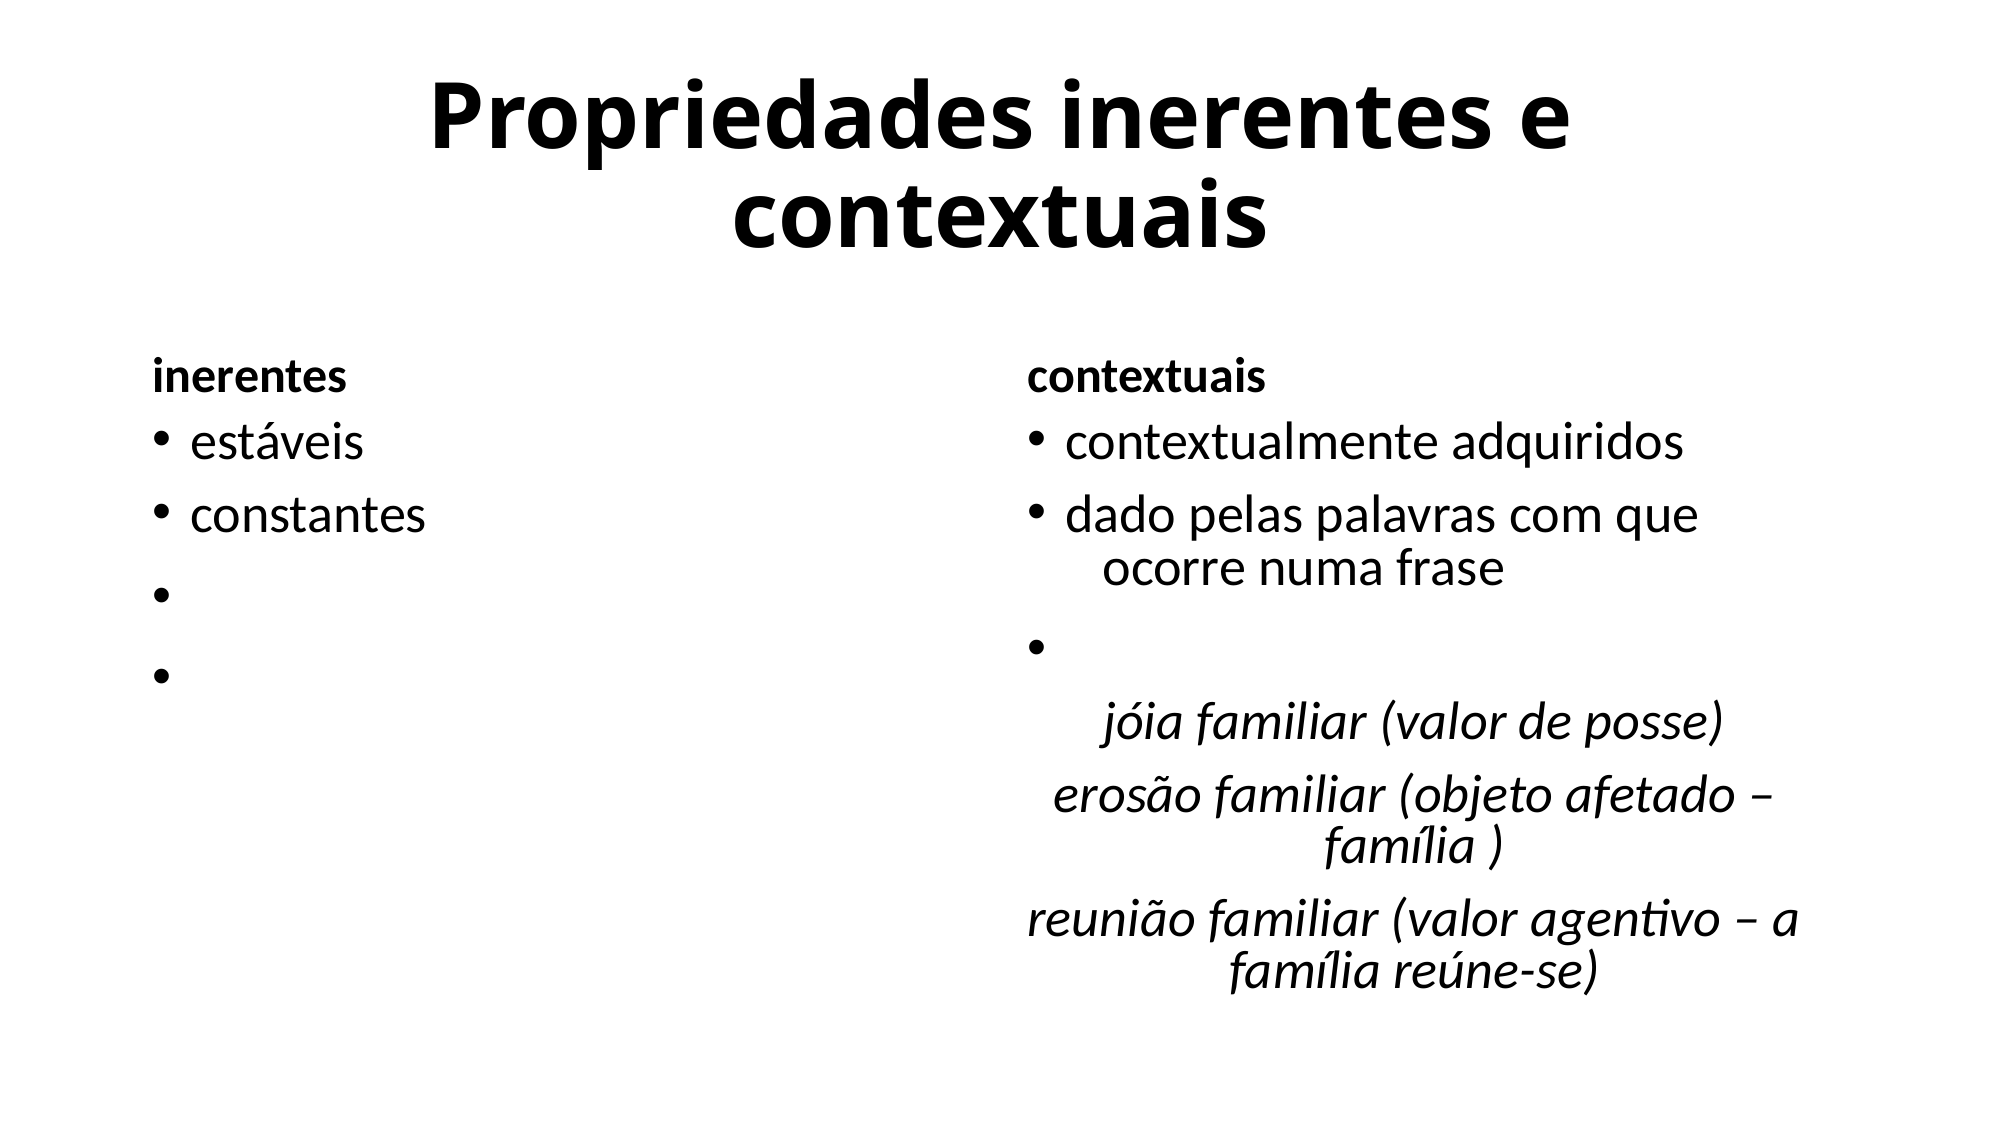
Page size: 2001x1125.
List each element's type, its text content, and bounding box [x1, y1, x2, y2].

title Propriedades inerentes e contextuais [137, 59, 1863, 278]
list contextuais [1012, 275, 1863, 410]
list contextualmente adquiridos dado pelas palavras com que ocorre numa frase jóia familiar (valor de posse) erosão familiar (objeto afetado – família ) reunião familiar (valor agentivo – a família reúne-se) [1012, 410, 1863, 1016]
list estáveis constantes [137, 410, 984, 1016]
list inerentes [137, 275, 984, 410]
